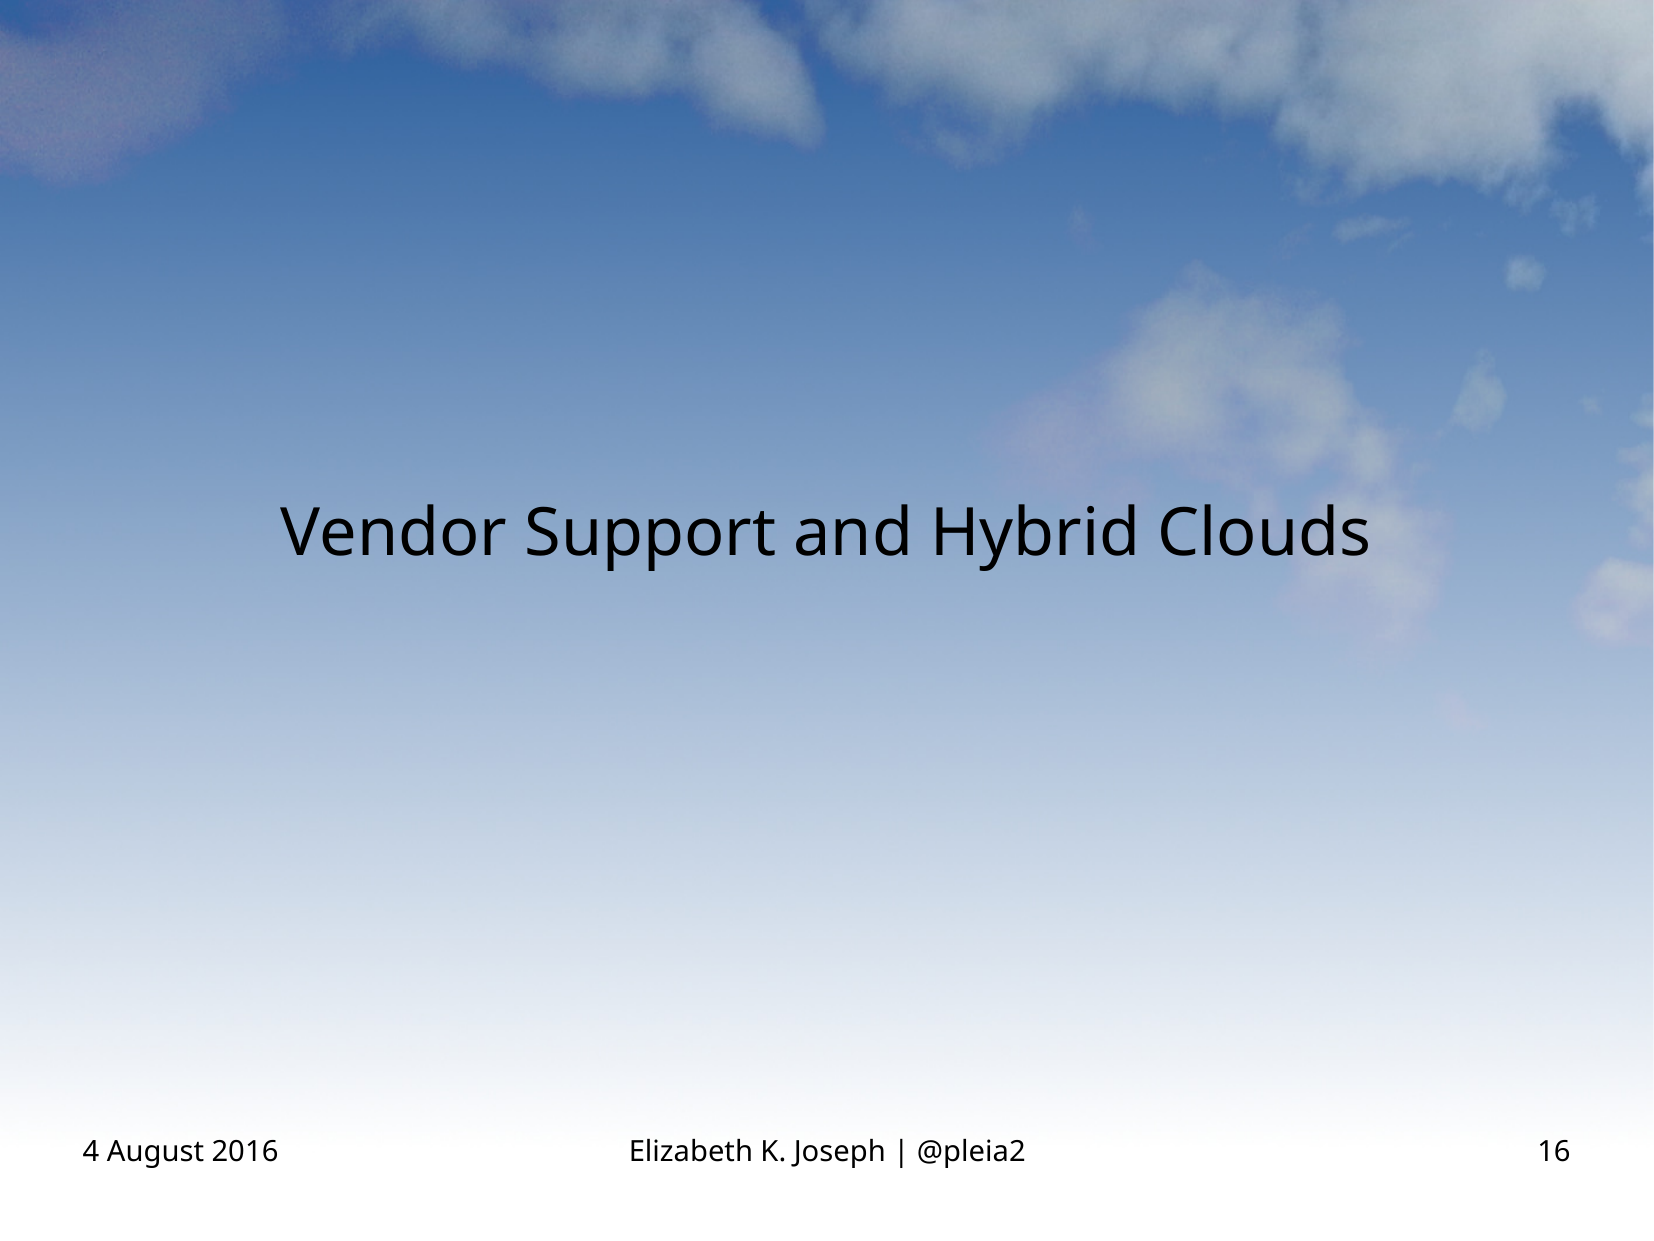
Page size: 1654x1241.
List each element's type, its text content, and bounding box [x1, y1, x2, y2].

picture [0, 0, 1654, 1241]
subtitle Vendor Support and Hybrid Clouds [82, 49, 1571, 1010]
